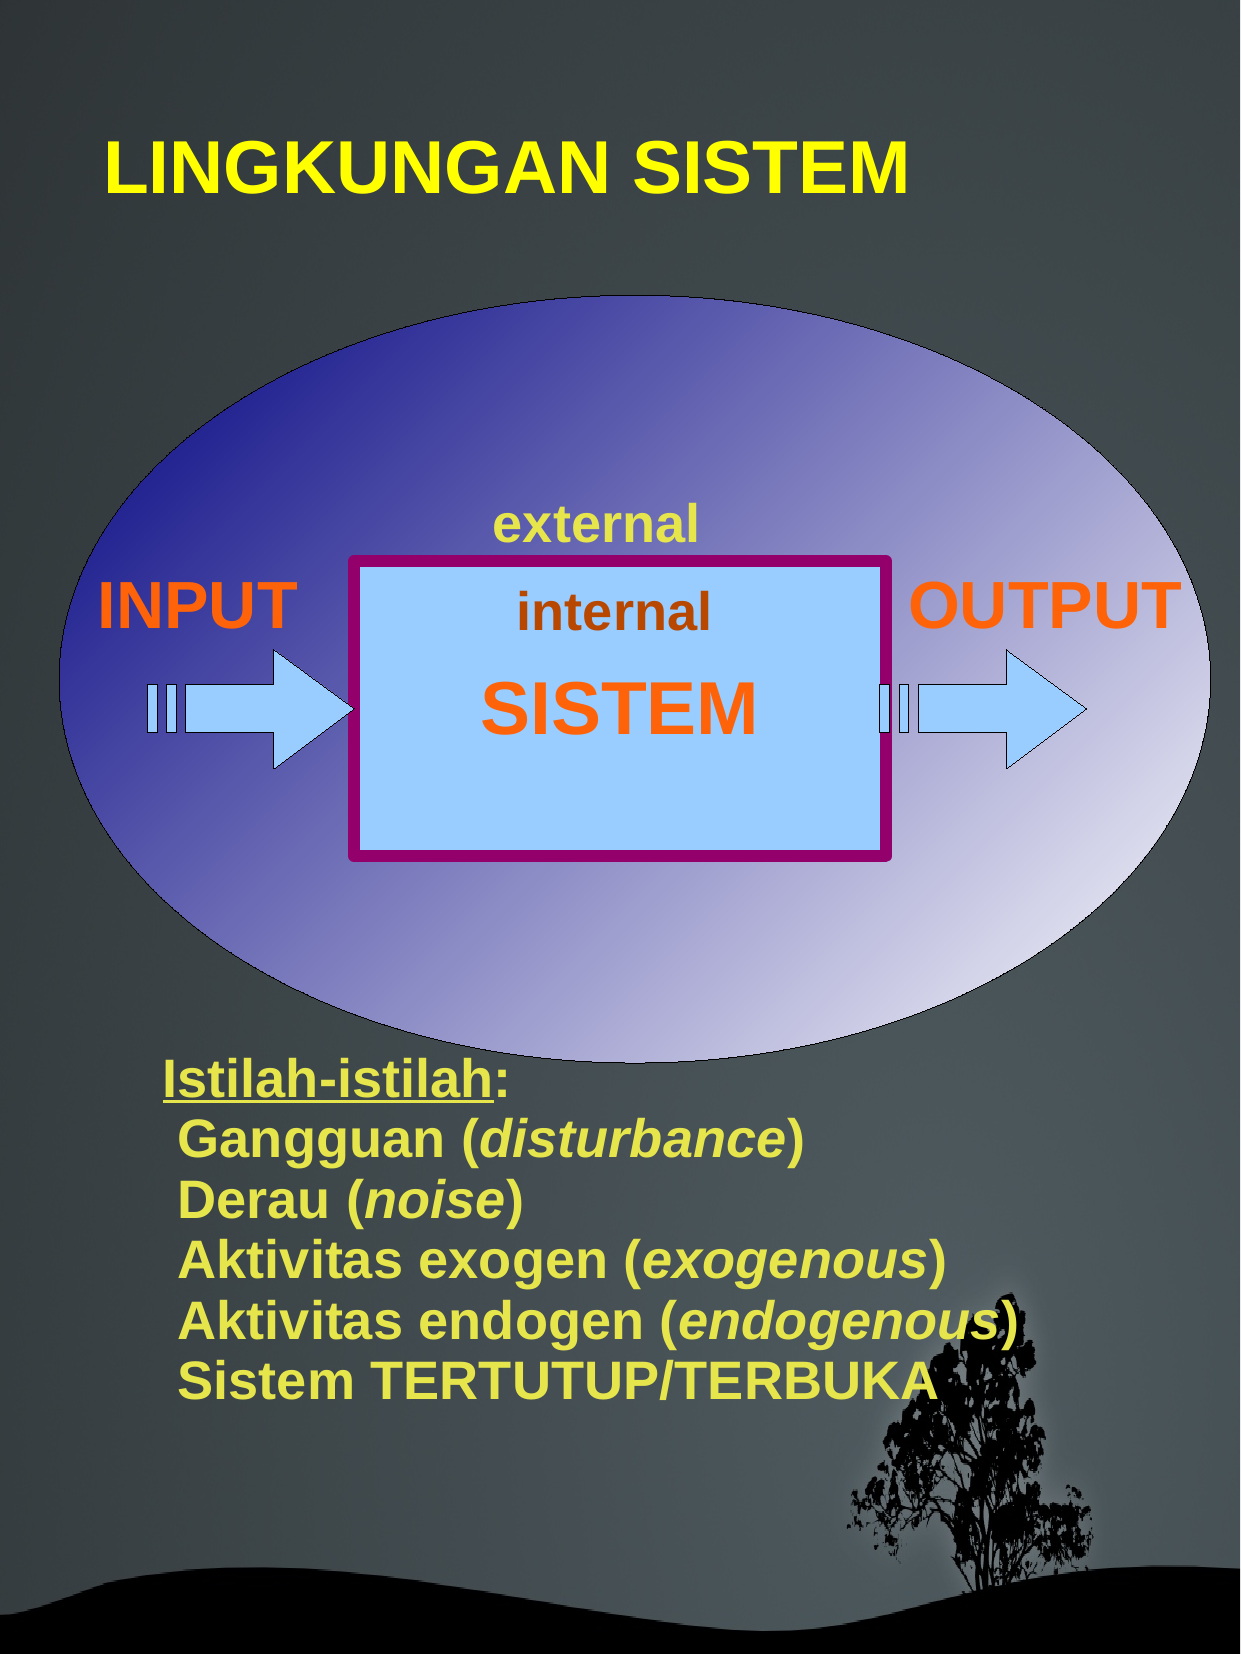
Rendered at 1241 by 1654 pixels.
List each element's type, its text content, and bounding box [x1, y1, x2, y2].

text_box Istilah-istilah: Gangguan (disturbance) Derau (noise) Aktivitas exogen (exogenous) Aktivitas endogen (endogenous) Sistem TERTUTUP/TERBUKA [147, 1040, 1054, 1419]
text_box [59, 295, 1211, 1040]
text_box OUTPUT [879, 561, 1211, 651]
text_box internal [501, 574, 739, 650]
text_box external [477, 485, 716, 562]
text_box INPUT [59, 561, 337, 651]
picture [0, 0, 1241, 1654]
text_box LINGKUNGAN SISTEM [88, 118, 1211, 237]
text_box SISTEM [354, 561, 886, 857]
